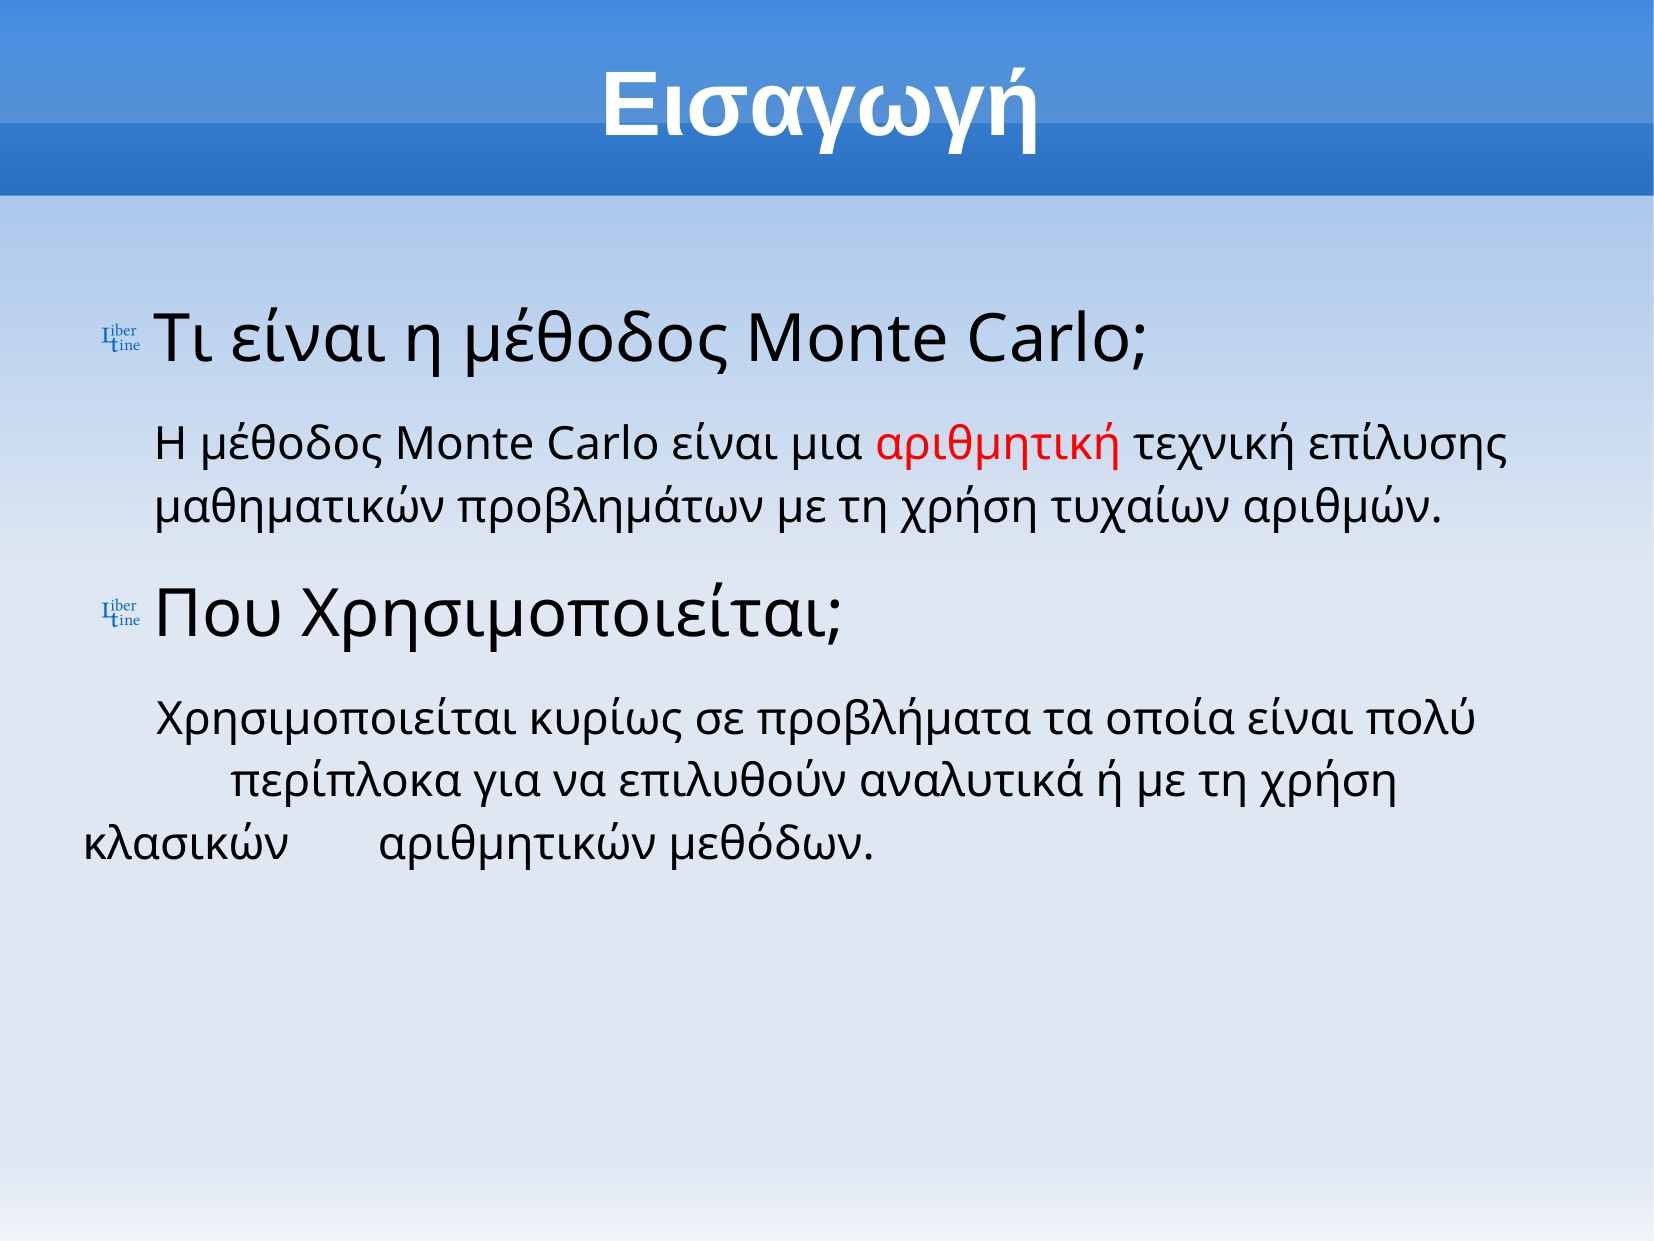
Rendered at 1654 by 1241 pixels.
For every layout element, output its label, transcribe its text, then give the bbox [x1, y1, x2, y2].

list Τι είναι η μέθοδος Monte Carlo; Η μέθοδος Monte Carlo είναι μια αριθμητική τεχνική επίλυσης μαθηματικών προβλημάτων με τη χρήση τυχαίων αριθμών. Που Χρησιμοποιείται; Χρησιμοποιείται κυρίως σε προβλήματα τα οποία είναι πολύ περίπλοκα για να επιλυθούν αναλυτικά ή με τη χρήση κλασικών αριθμητικών μεθόδων. [82, 290, 1571, 1094]
picture [0, 0, 1654, 1241]
title Εισαγωγή [76, 7, 1565, 200]
